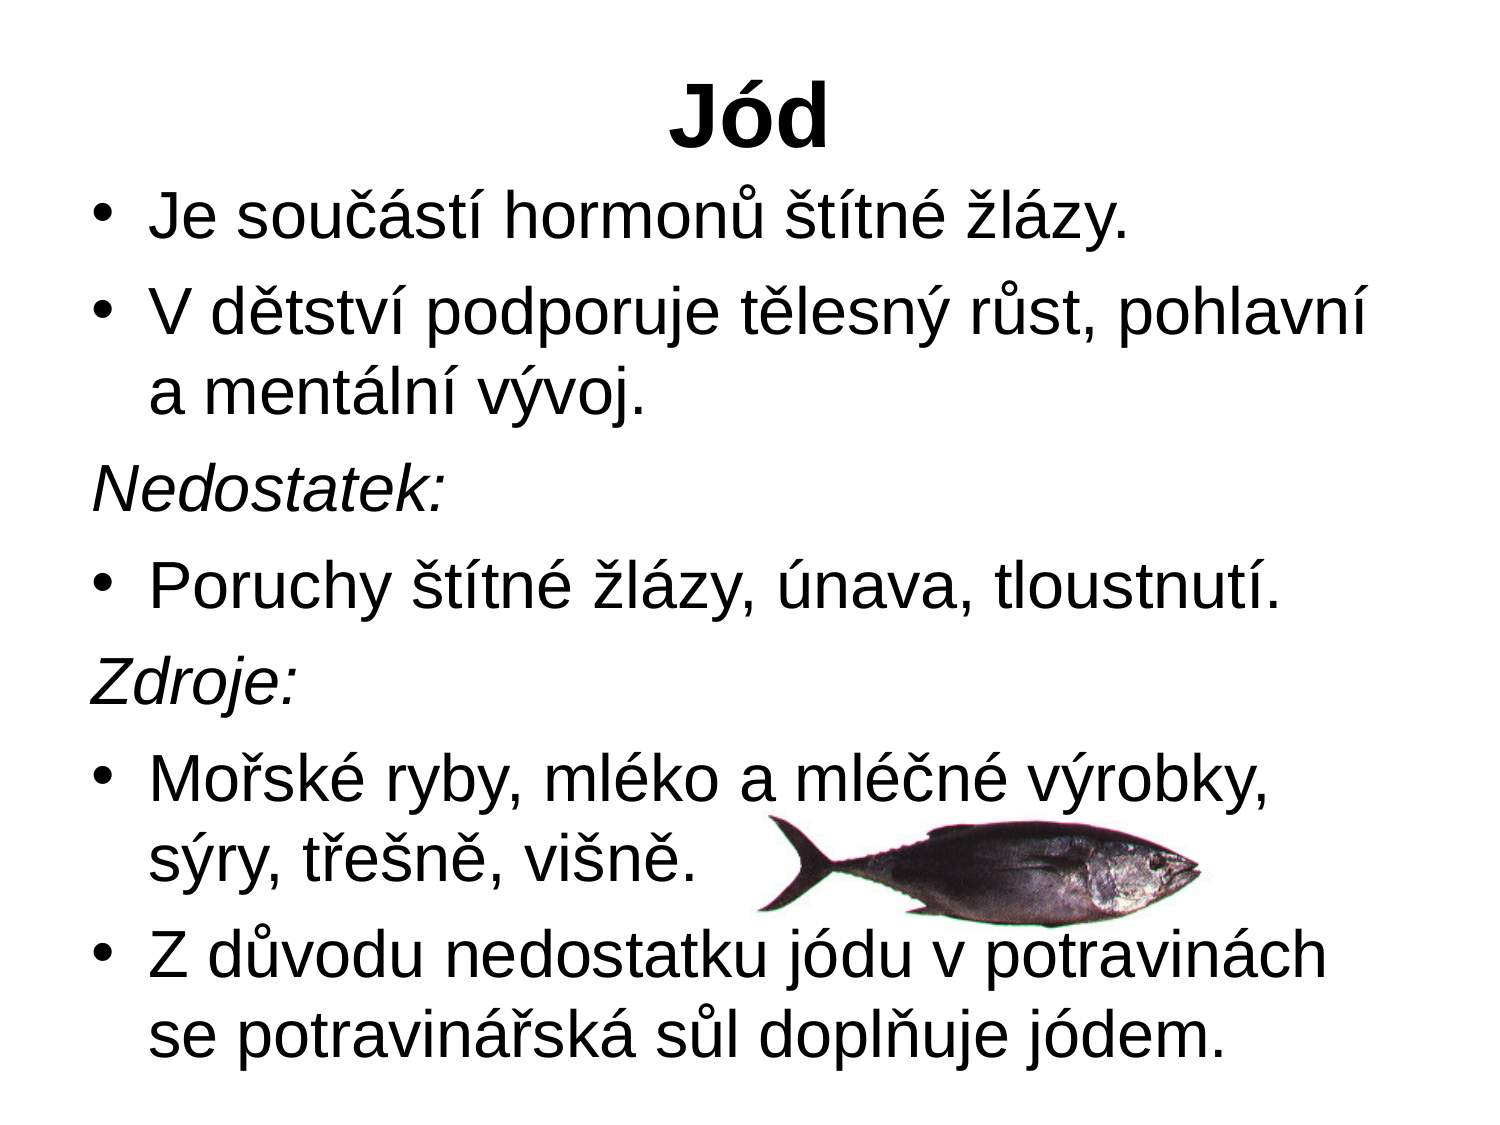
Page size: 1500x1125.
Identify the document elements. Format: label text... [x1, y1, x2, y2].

list Je součástí hormonů štítné žlázy. V dětství podporuje tělesný růst, pohlavní a mentální vývoj. Nedostatek: Poruchy štítné žlázy, únava, tloustnutí. Zdroje: Mořské ryby, mléko a mléčné výrobky, sýry, třešně, višně. Z důvodu nedostatku jódu v potravinách se potravinářská sůl doplňuje jódem. [76, 164, 1427, 1079]
title Jód [75, 45, 1426, 176]
